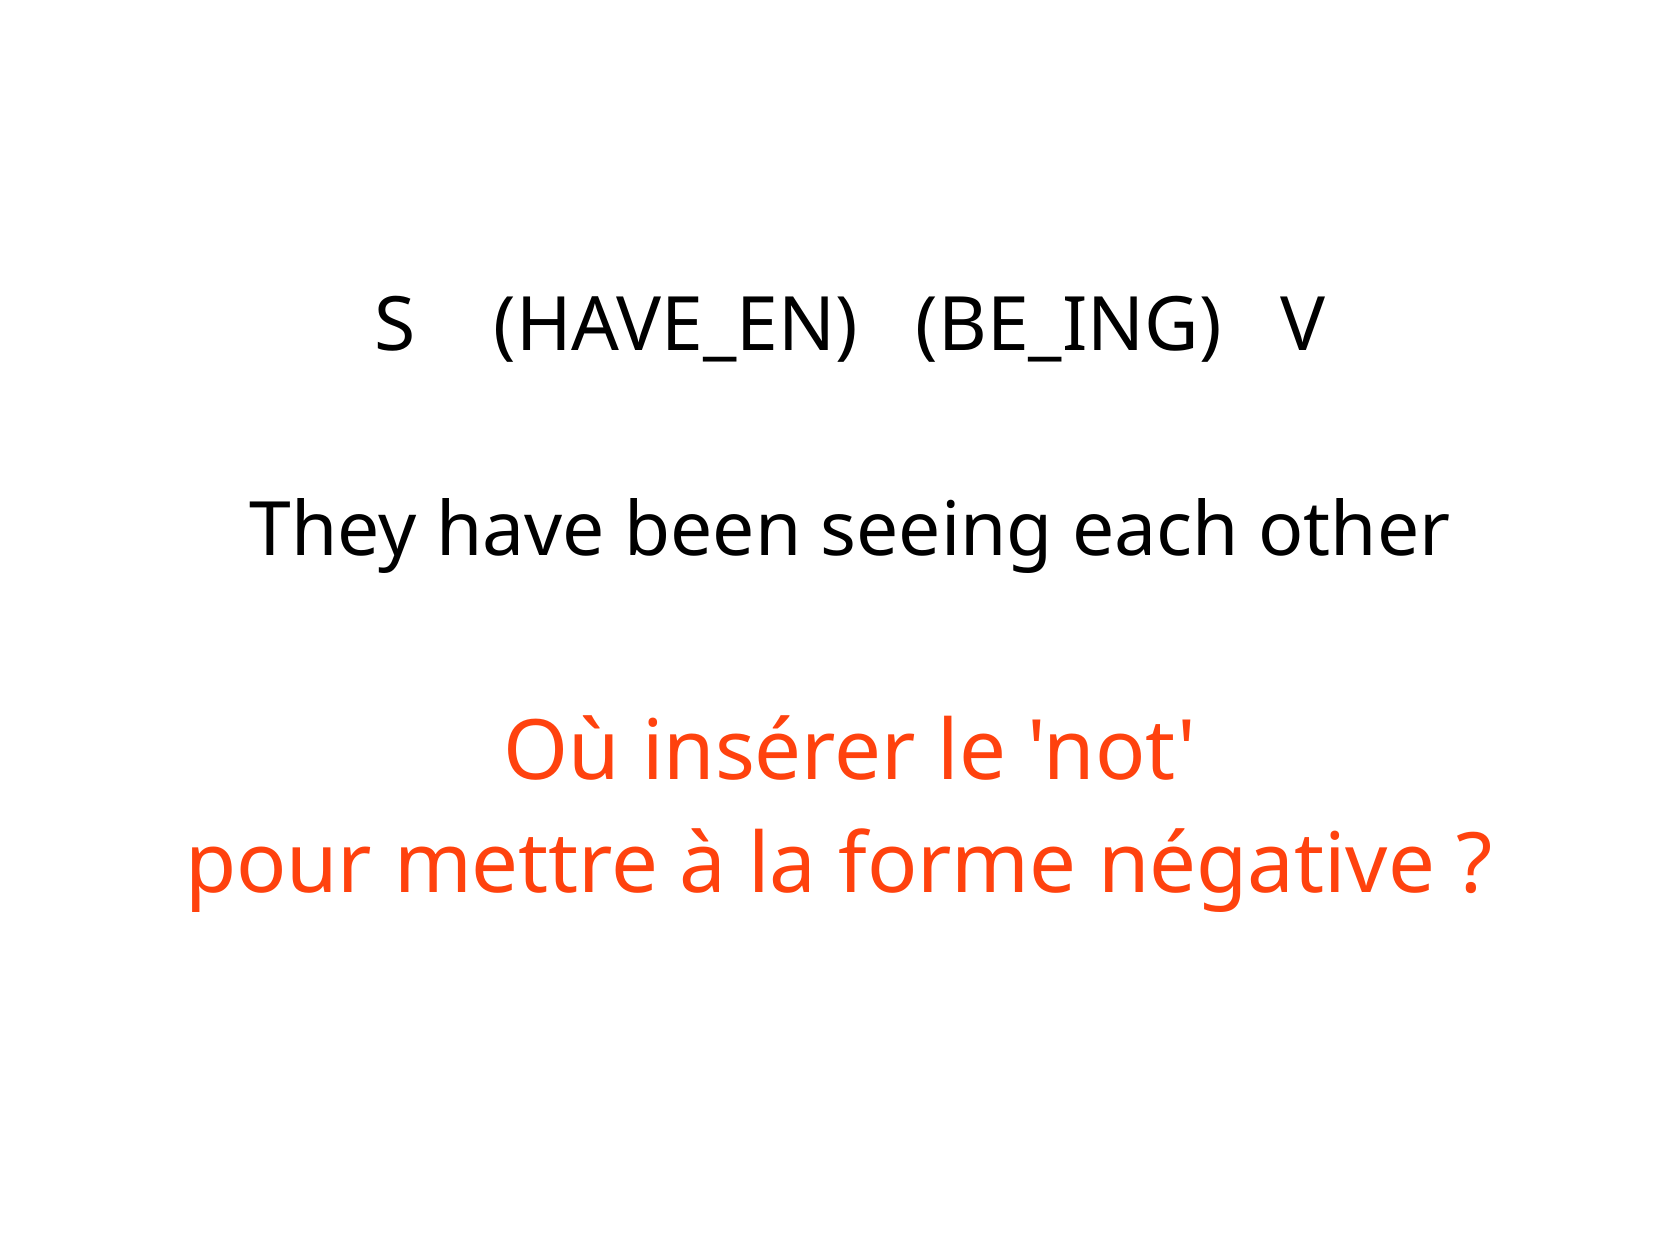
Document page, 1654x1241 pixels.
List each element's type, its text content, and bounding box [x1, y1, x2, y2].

text_box S (HAVE_EN) (BE_ING) V They have been seeing each other Où insérer le 'not' pour mettre à la forme négative ? [59, 35, 1642, 1237]
